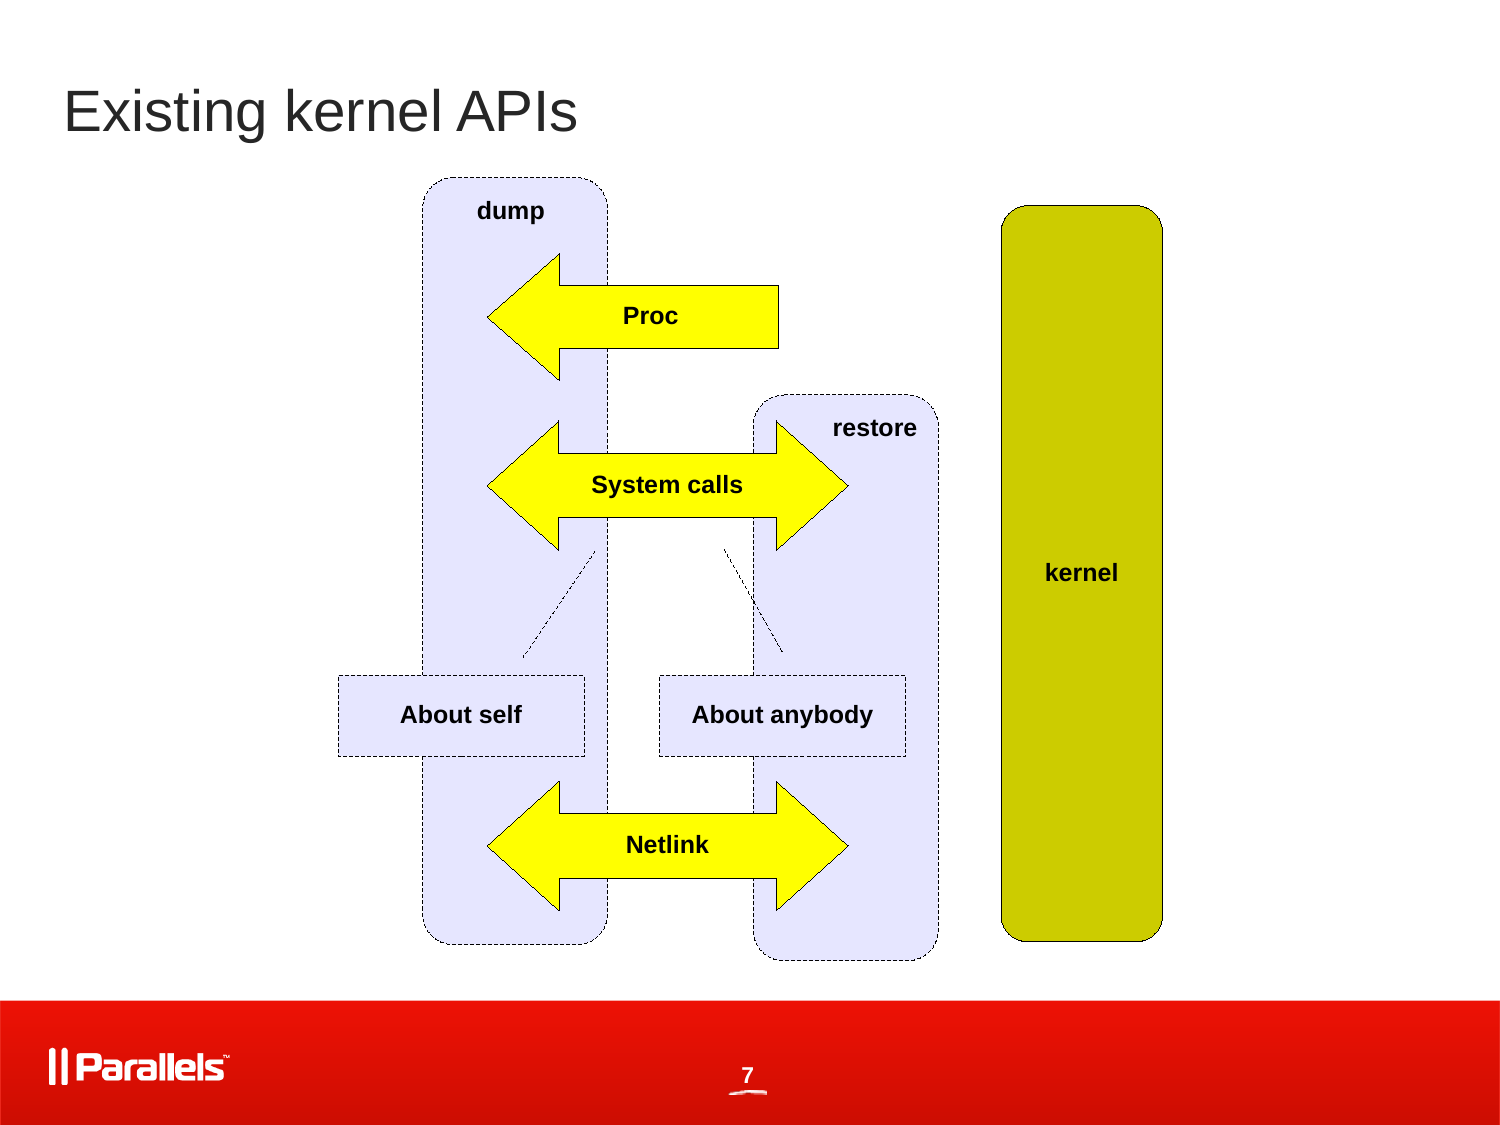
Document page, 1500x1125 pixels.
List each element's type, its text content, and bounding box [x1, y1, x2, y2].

text_box restore [817, 407, 933, 450]
picture [727, 1090, 767, 1095]
text_box dump [462, 190, 560, 233]
picture [49, 1046, 230, 1085]
text_box [422, 214, 608, 945]
text_box Netlink [487, 781, 849, 911]
text_box About anybody [659, 675, 906, 757]
text_box kernel [1001, 205, 1163, 942]
text_box System calls [487, 420, 849, 551]
text_box Proc [487, 253, 779, 381]
title Existing kernel APIs [48, 10, 1454, 214]
text_box [753, 394, 939, 961]
text_box About self [338, 675, 585, 757]
